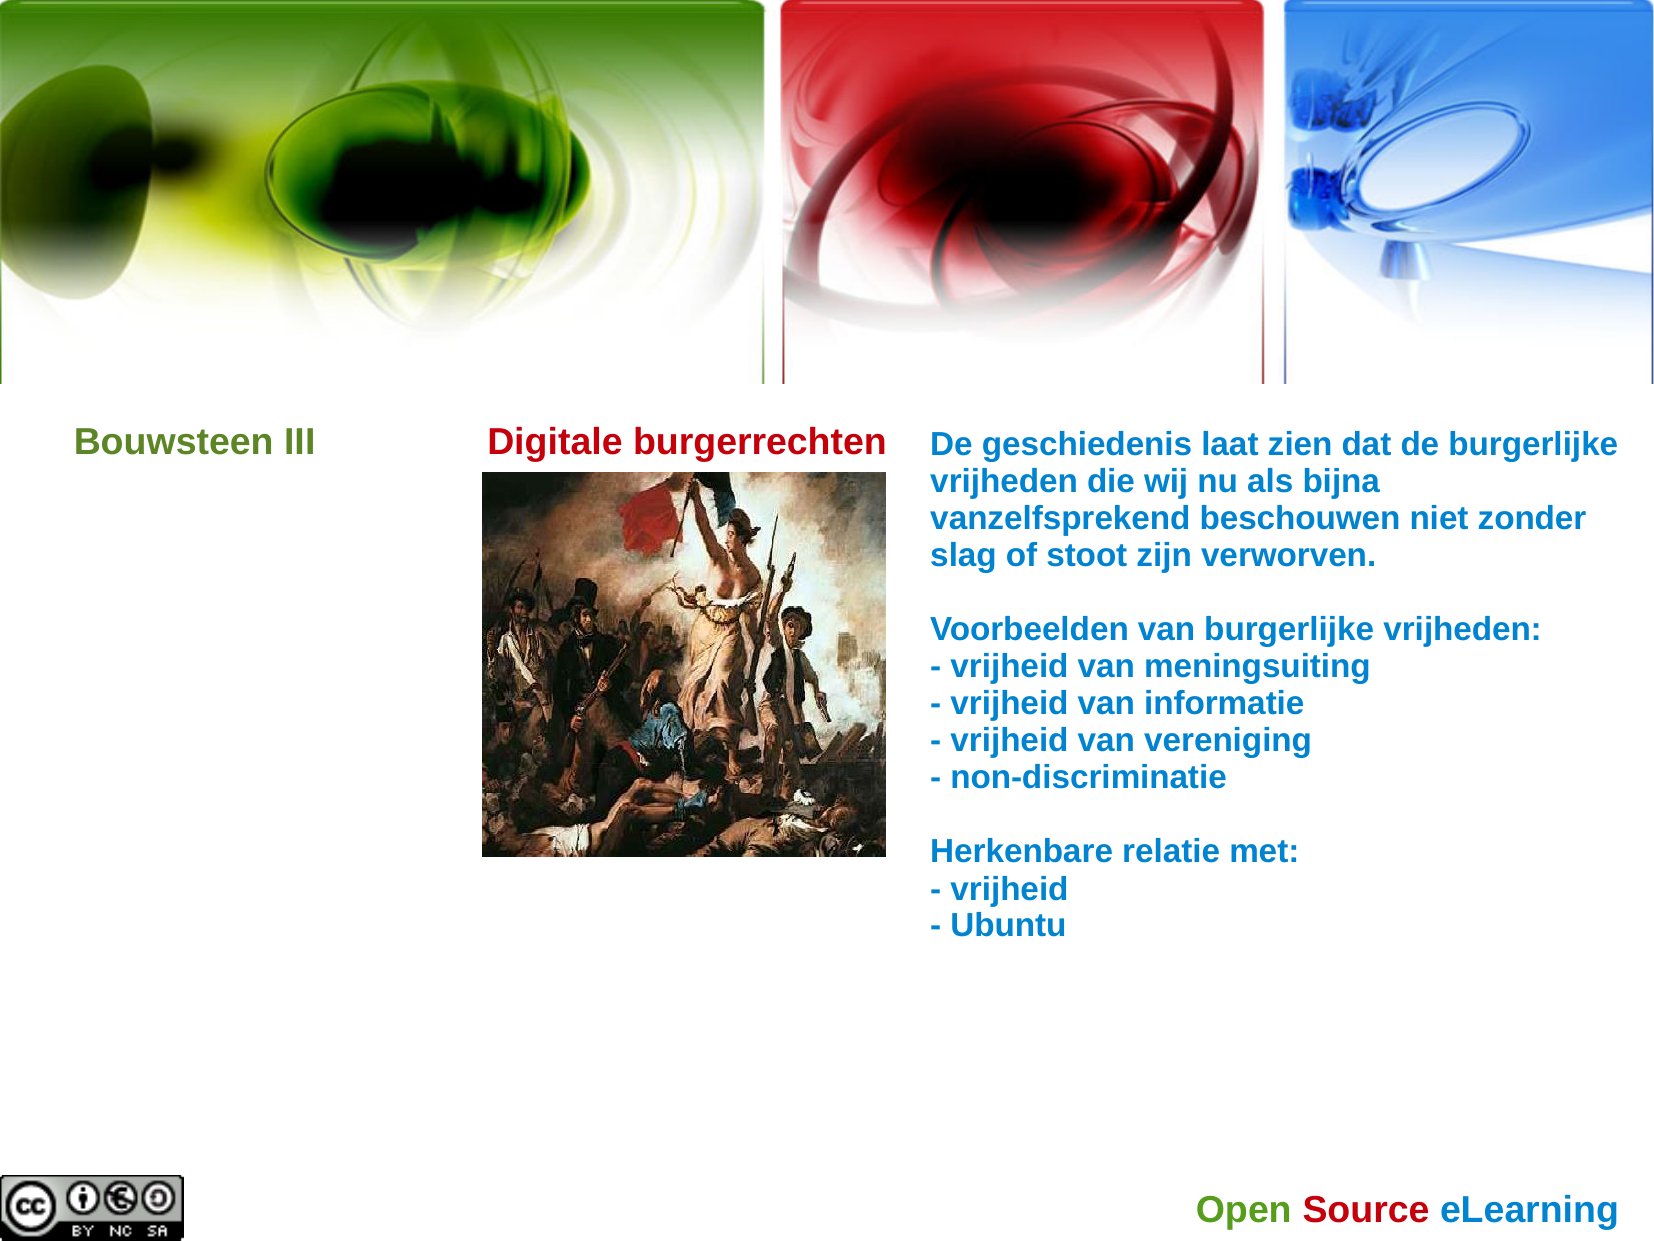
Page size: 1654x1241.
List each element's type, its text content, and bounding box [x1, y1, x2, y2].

picture [0, 1175, 184, 1241]
text_box De geschiedenis laat zien dat de burgerlijke vrijheden die wij nu als bijna vanzelfsprekend beschouwen niet zonder slag of stoot zijn verworven. Voorbeelden van burgerlijke vrijheden: - vrijheid van meningsuiting - vrijheid van informatie - vrijheid van vereniging - non-discriminatie Herkenbare relatie met: - vrijheid - Ubuntu [915, 418, 1654, 969]
picture [482, 472, 886, 857]
text_box Open Source eLearning [1181, 1181, 1654, 1240]
picture [0, 0, 1654, 384]
text_box Bouwsteen III [59, 413, 591, 472]
text_box Digitale burgerrechten [591, 413, 975, 472]
